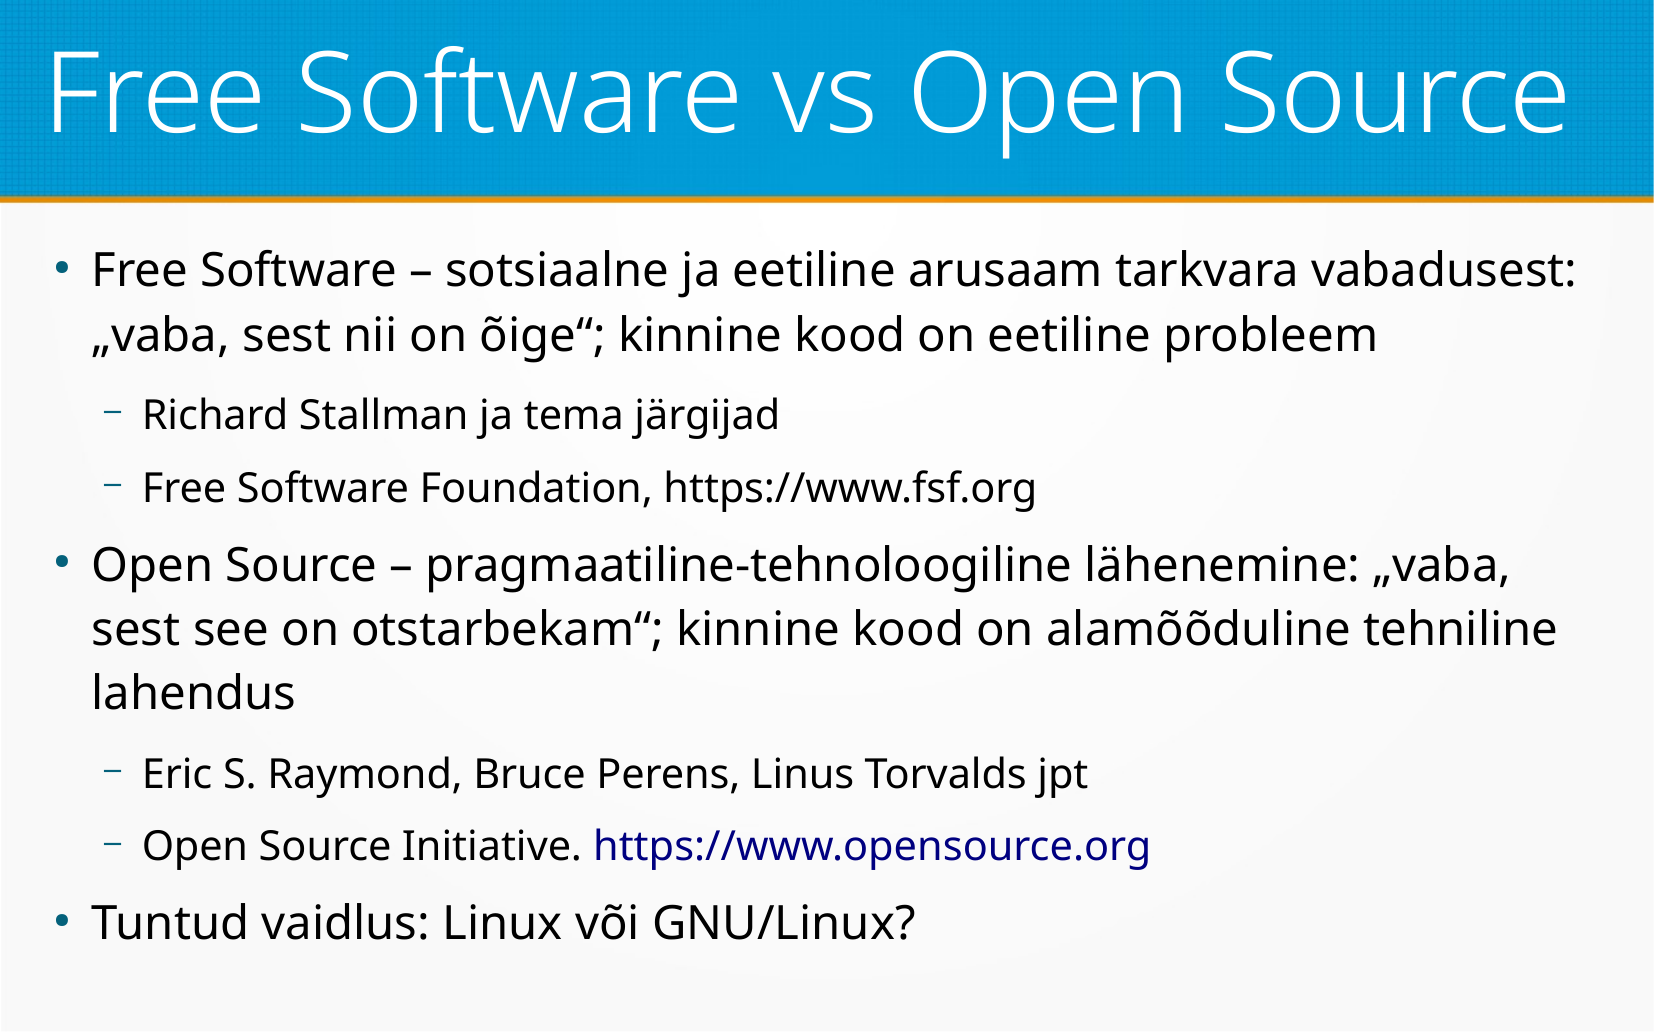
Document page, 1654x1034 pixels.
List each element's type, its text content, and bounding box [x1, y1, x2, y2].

title Free Software vs Open Source [43, 0, 1619, 166]
picture [0, 195, 1654, 1034]
list Free Software – sotsiaalne ja eetiline arusaam tarkvara vabadusest: „vaba, sest nii on õige“; kinnine kood on eetiline probleem Richard Stallman ja tema järgijad Free Software Foundation, https://www.fsf.org Open Source – pragmaatiline-tehnoloogiline lähenemine: „vaba, sest see on otstarbekam“; kinnine kood on alamõõduline tehniline lahendus Eric S. Raymond, Bruce Perens, Linus Torvalds jpt Open Source Initiative. https://www.opensource.org Tuntud vaidlus: Linux või GNU/Linux? [41, 236, 1601, 1002]
